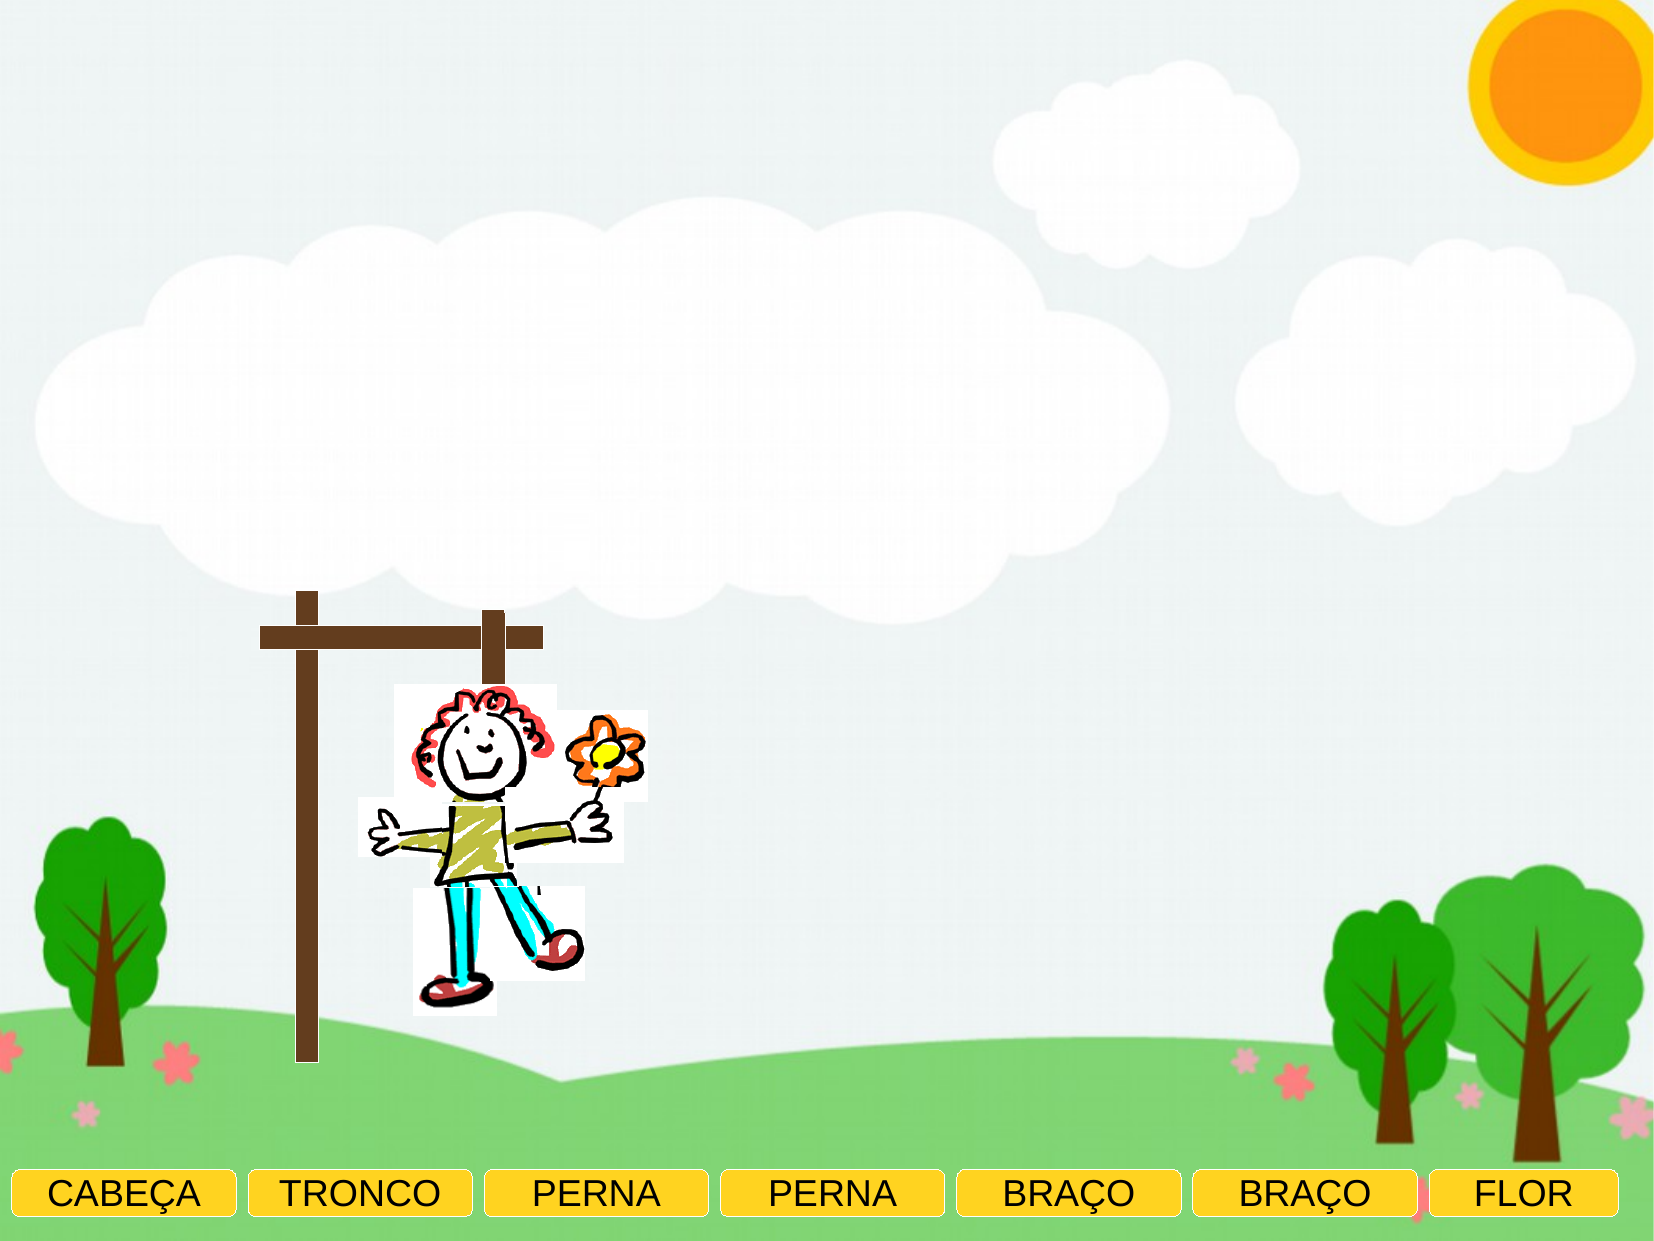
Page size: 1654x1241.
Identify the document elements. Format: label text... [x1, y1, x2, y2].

text_box BRAÇO [956, 1169, 1182, 1217]
text_box BRAÇO [1192, 1169, 1418, 1217]
picture [0, 0, 1654, 1241]
text_box TRONCO [248, 1169, 473, 1217]
text_box PERNA [484, 1169, 709, 1217]
text_box CABEÇA [11, 1169, 237, 1217]
text_box [259, 590, 544, 1063]
text_box FLOR [1429, 1169, 1619, 1217]
text_box PERNA [720, 1169, 945, 1217]
